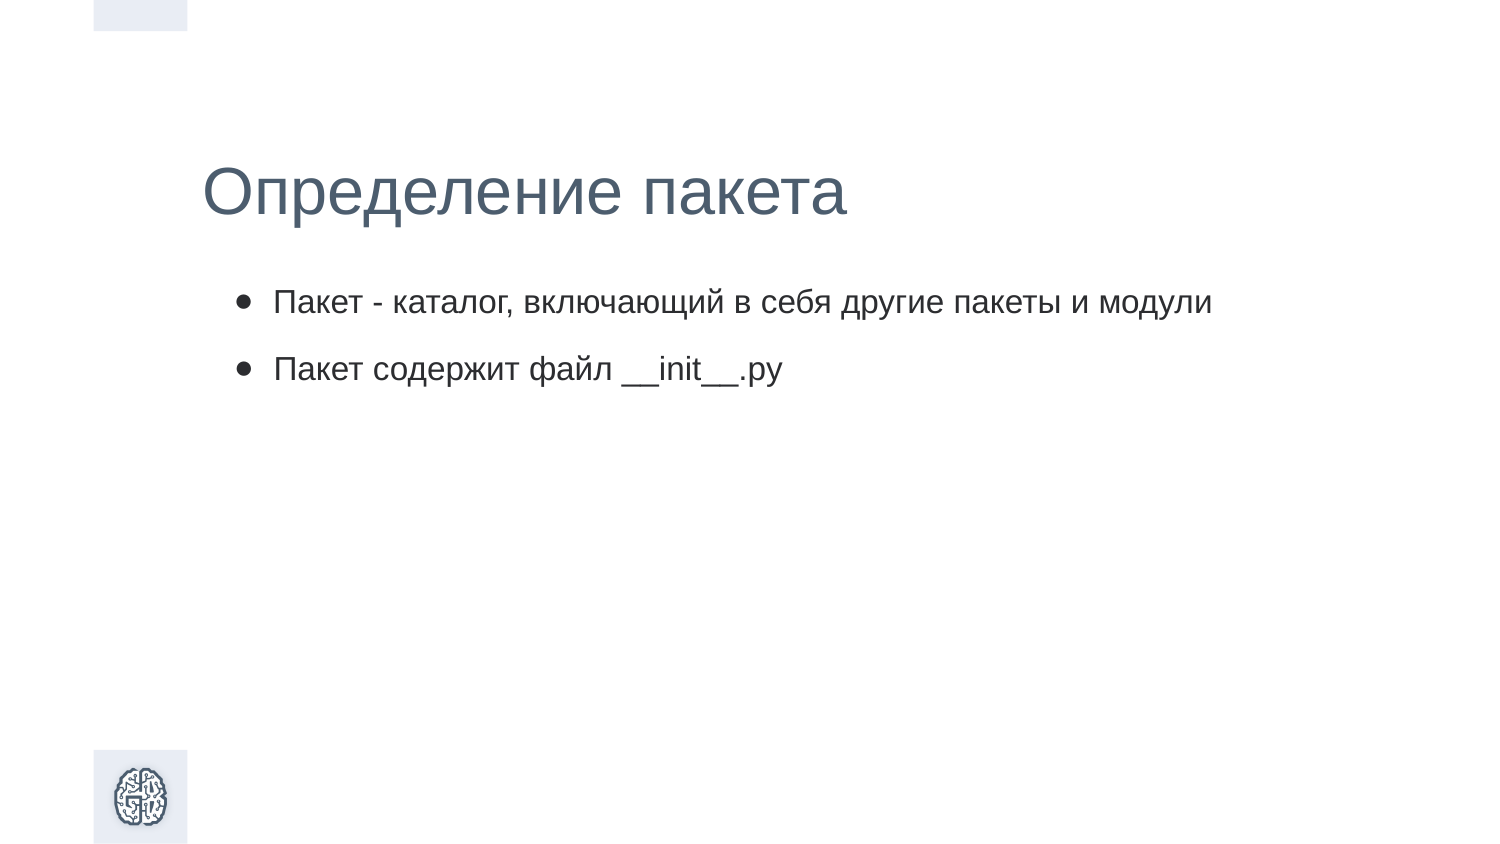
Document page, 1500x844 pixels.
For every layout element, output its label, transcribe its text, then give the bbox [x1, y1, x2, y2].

picture [106, 760, 175, 834]
text_box Определение пакета [187, 93, 1312, 259]
text_box Пакет содержит файл __init__.py [187, 321, 1313, 394]
text_box Пакет - каталог, включающий в себя другие пакеты и модули [187, 259, 1312, 322]
